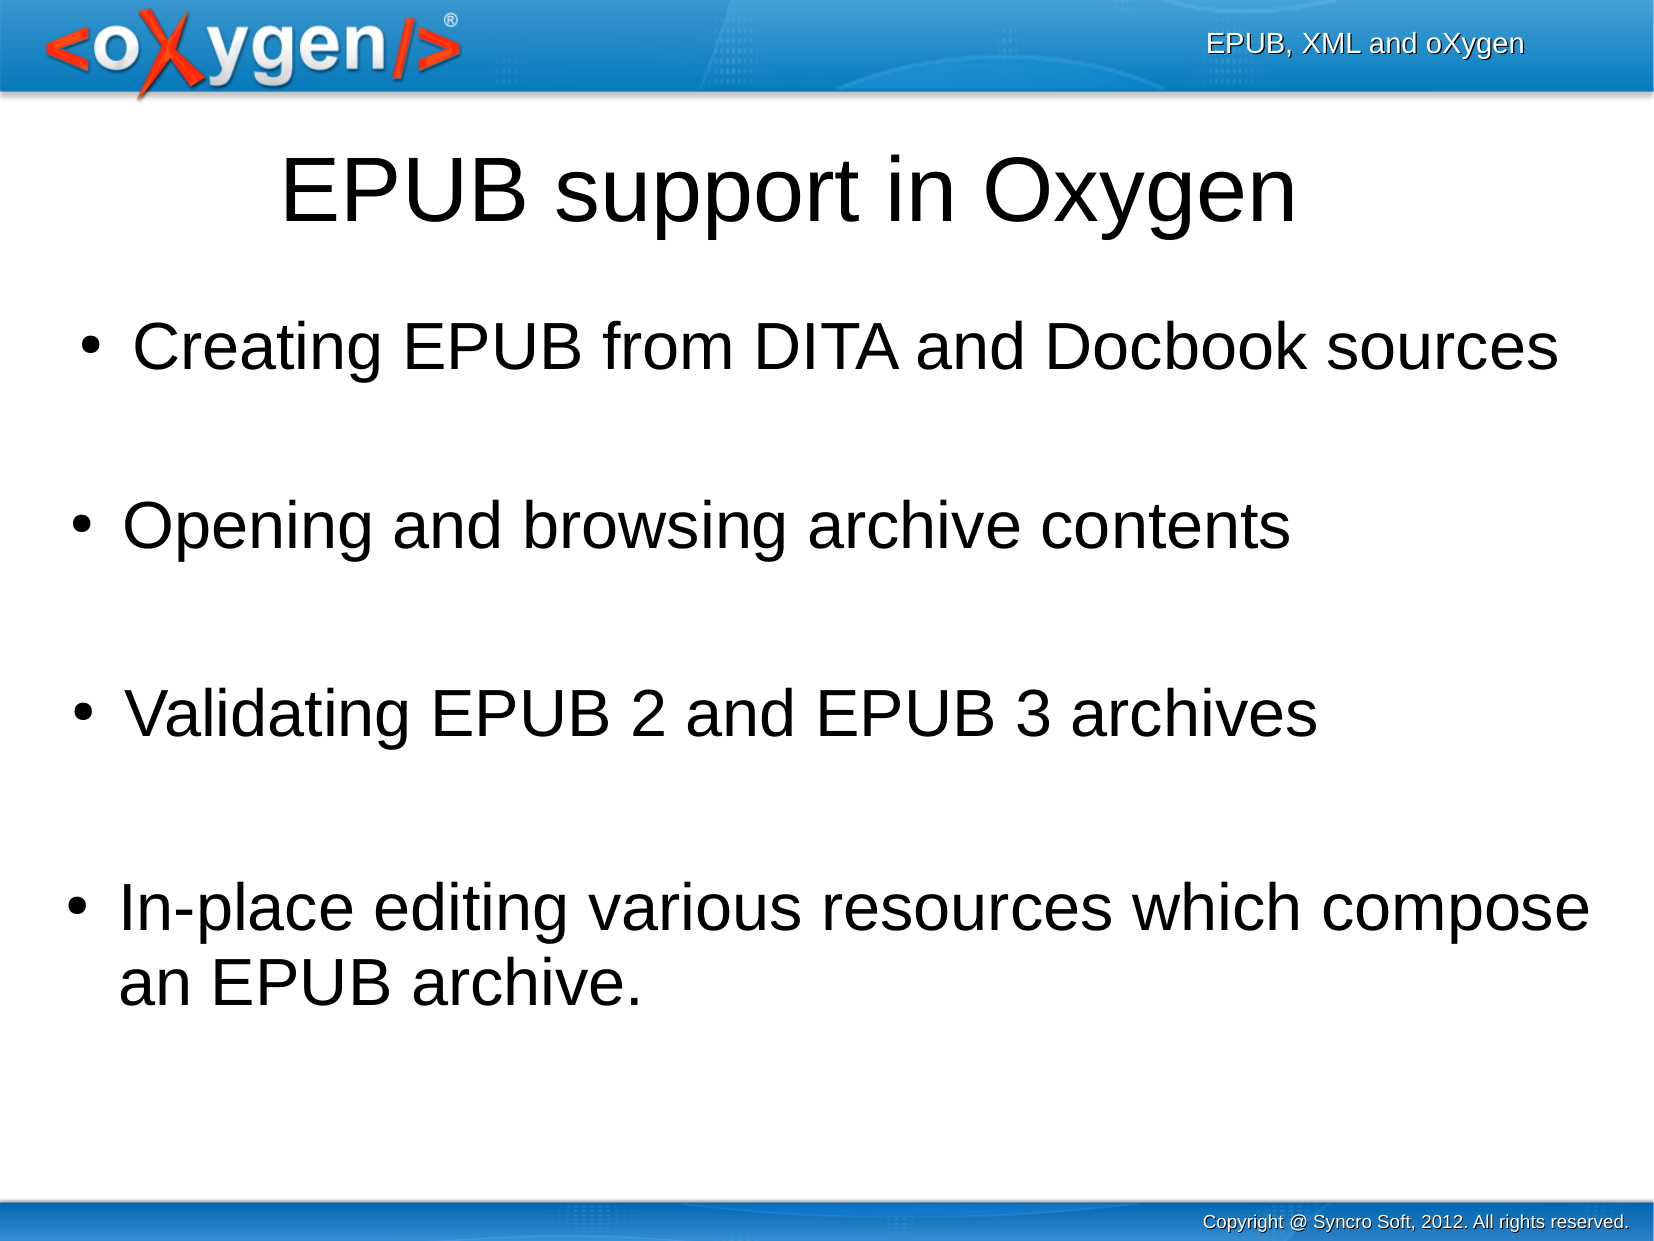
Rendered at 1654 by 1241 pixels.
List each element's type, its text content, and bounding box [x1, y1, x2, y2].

picture [0, 0, 1654, 109]
list Validating EPUB 2 and EPUB 3 archives [53, 676, 1623, 844]
title EPUB support in Oxygen [45, 86, 1534, 294]
picture [0, 1195, 1654, 1241]
list Creating EPUB from DITA and Docbook sources [61, 308, 1631, 476]
list In-place editing various resources which compose an EPUB archive. [47, 869, 1617, 1037]
list Opening and browsing archive contents [52, 488, 1622, 656]
